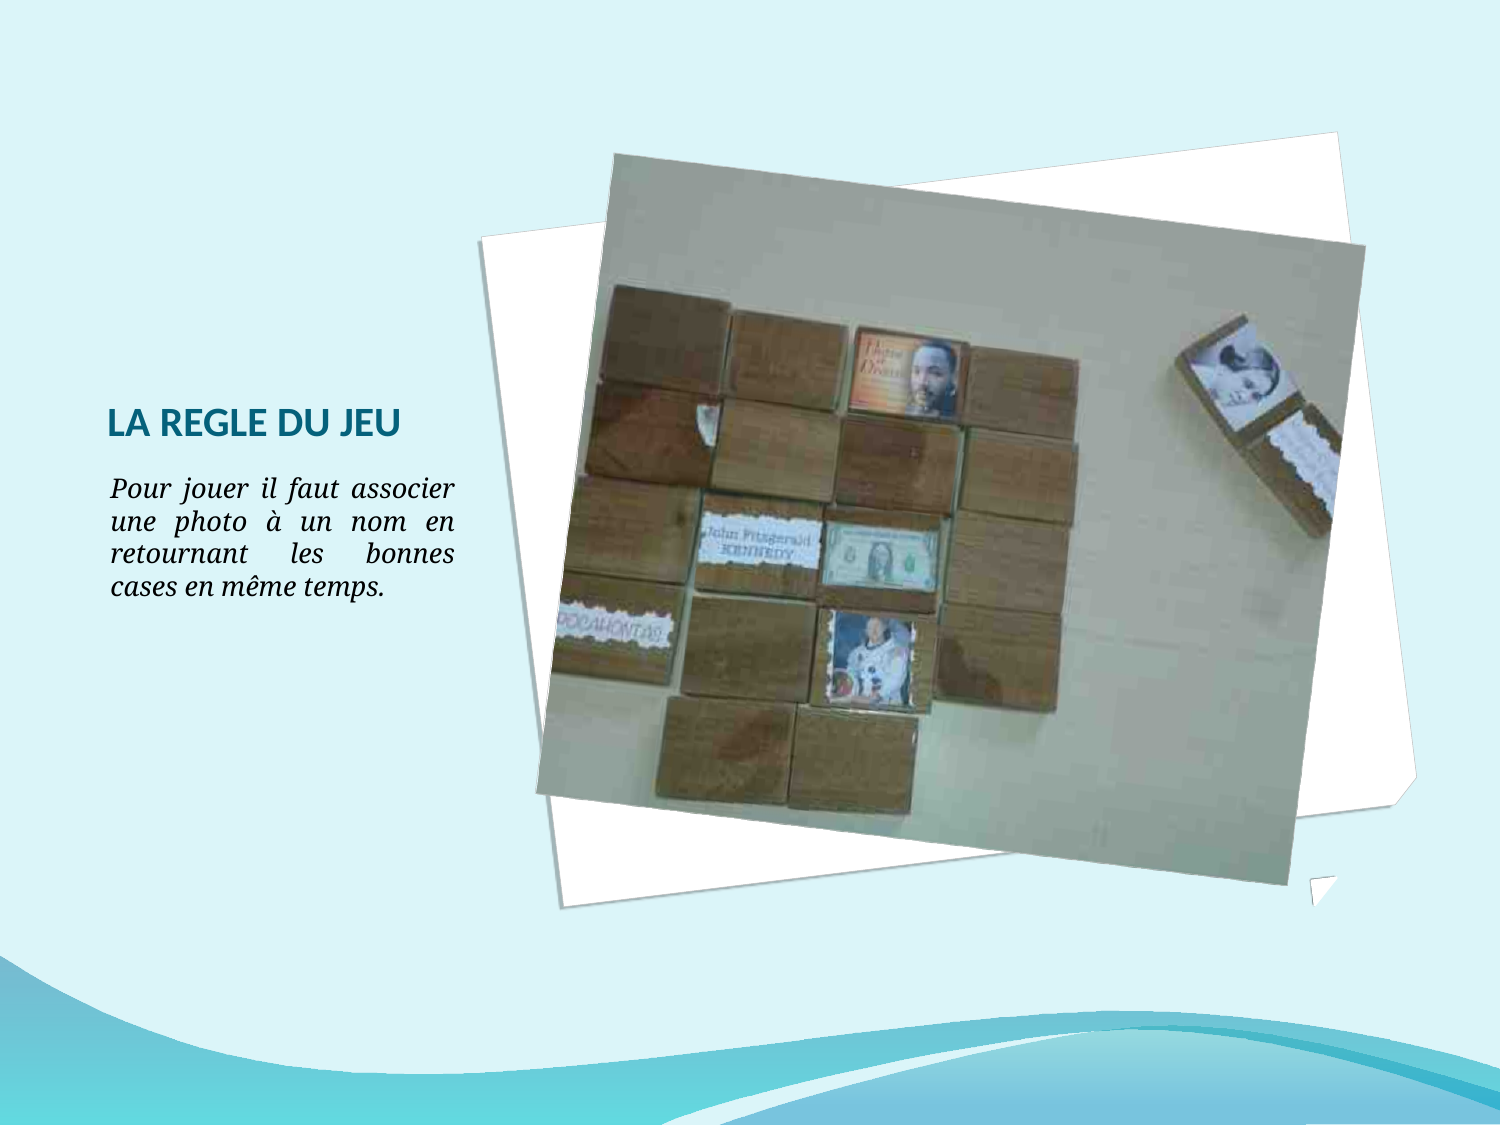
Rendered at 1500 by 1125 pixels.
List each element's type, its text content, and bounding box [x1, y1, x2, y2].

picture [535, 153, 1366, 886]
title LA REGLE DU JEU [99, 193, 463, 453]
list Pour jouer il faut associer une photo à un nom en retournant les bonnes cases en même temps. [99, 464, 463, 822]
